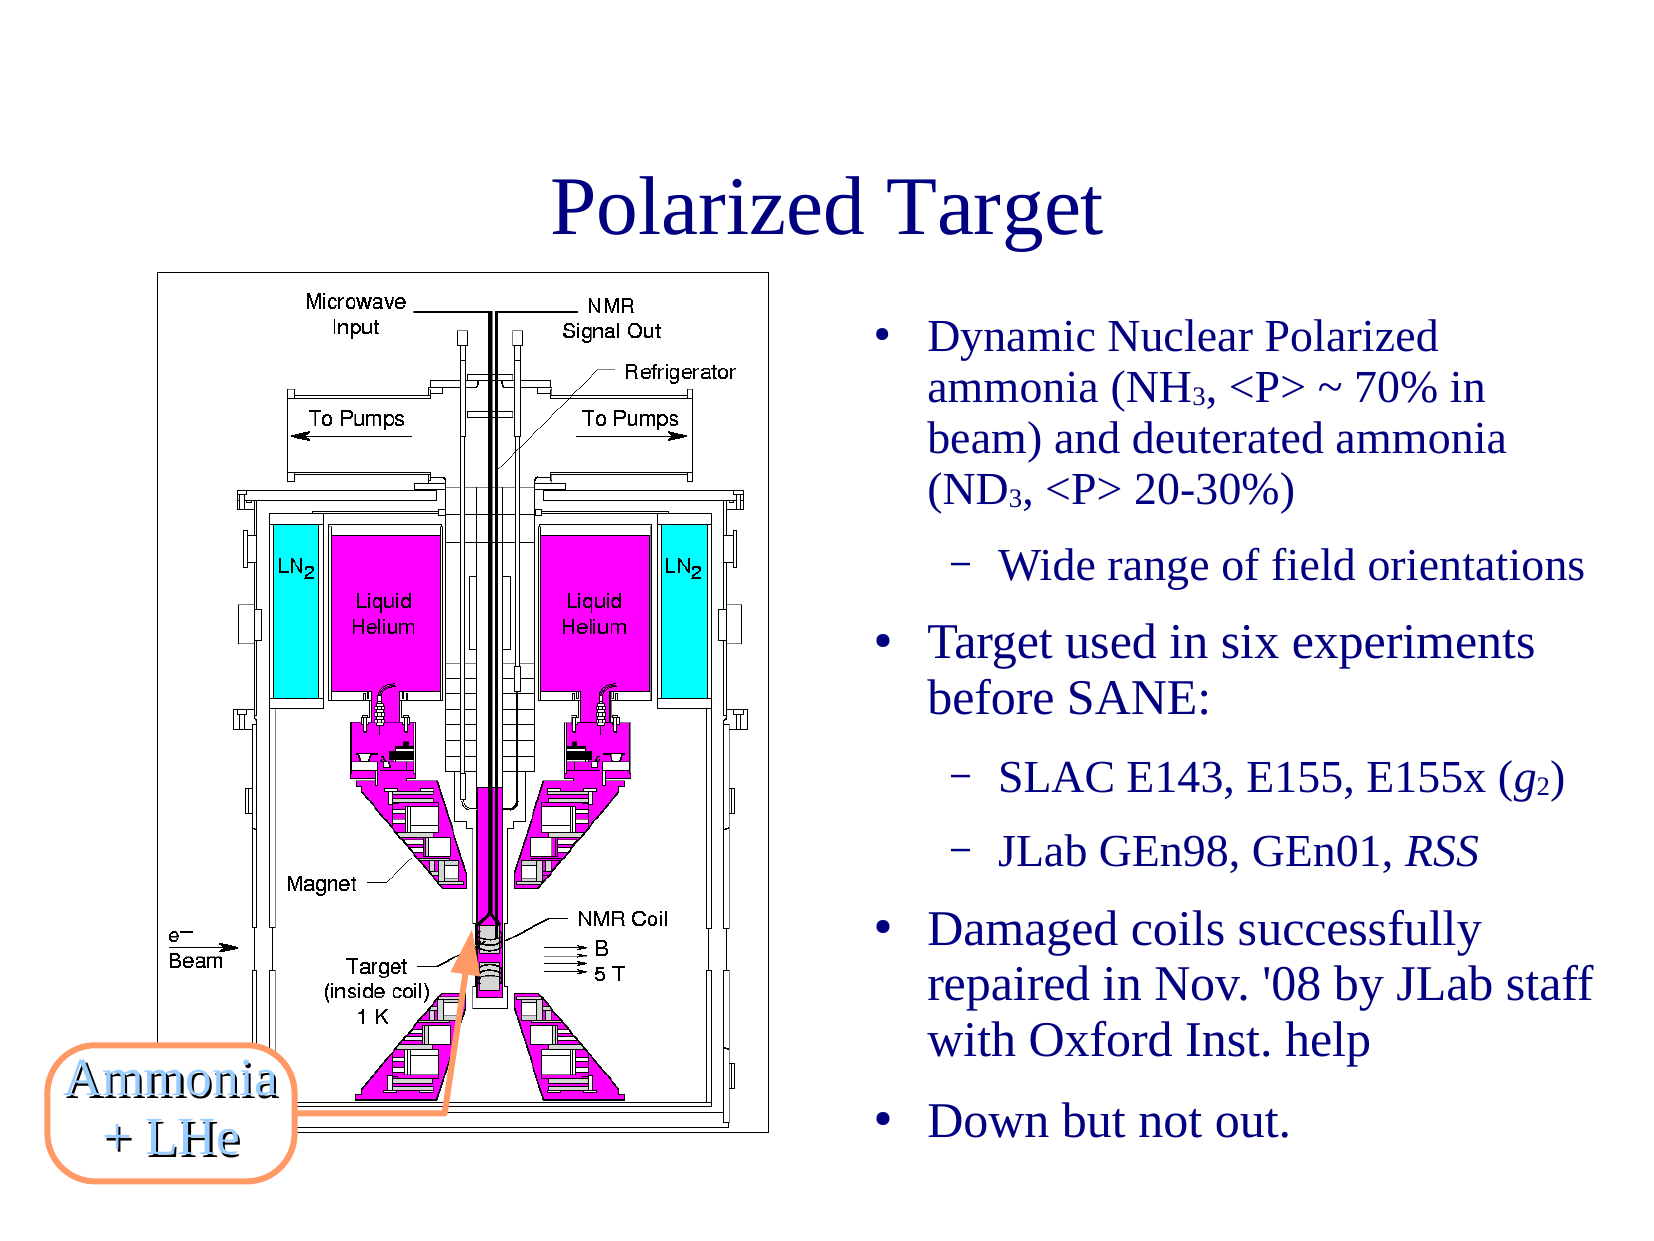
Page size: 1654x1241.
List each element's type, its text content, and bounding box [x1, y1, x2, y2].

title Polarized Target [121, 102, 1534, 311]
text_box Ammonia + LHe [47, 1045, 295, 1182]
picture [157, 272, 769, 1133]
list Dynamic Nuclear Polarized ammonia (NH3, <P> ~ 70% in beam) and deuterated ammonia (ND3, <P> 20-30%) Wide range of field orientations Target used in six experiments before SANE: SLAC E143, E155, E155x (g2) JLab GEn98, GEn01, RSS Damaged coils successfully repaired in Nov. '08 by JLab staff with Oxford Inst. help Down but not out. [856, 310, 1604, 1241]
